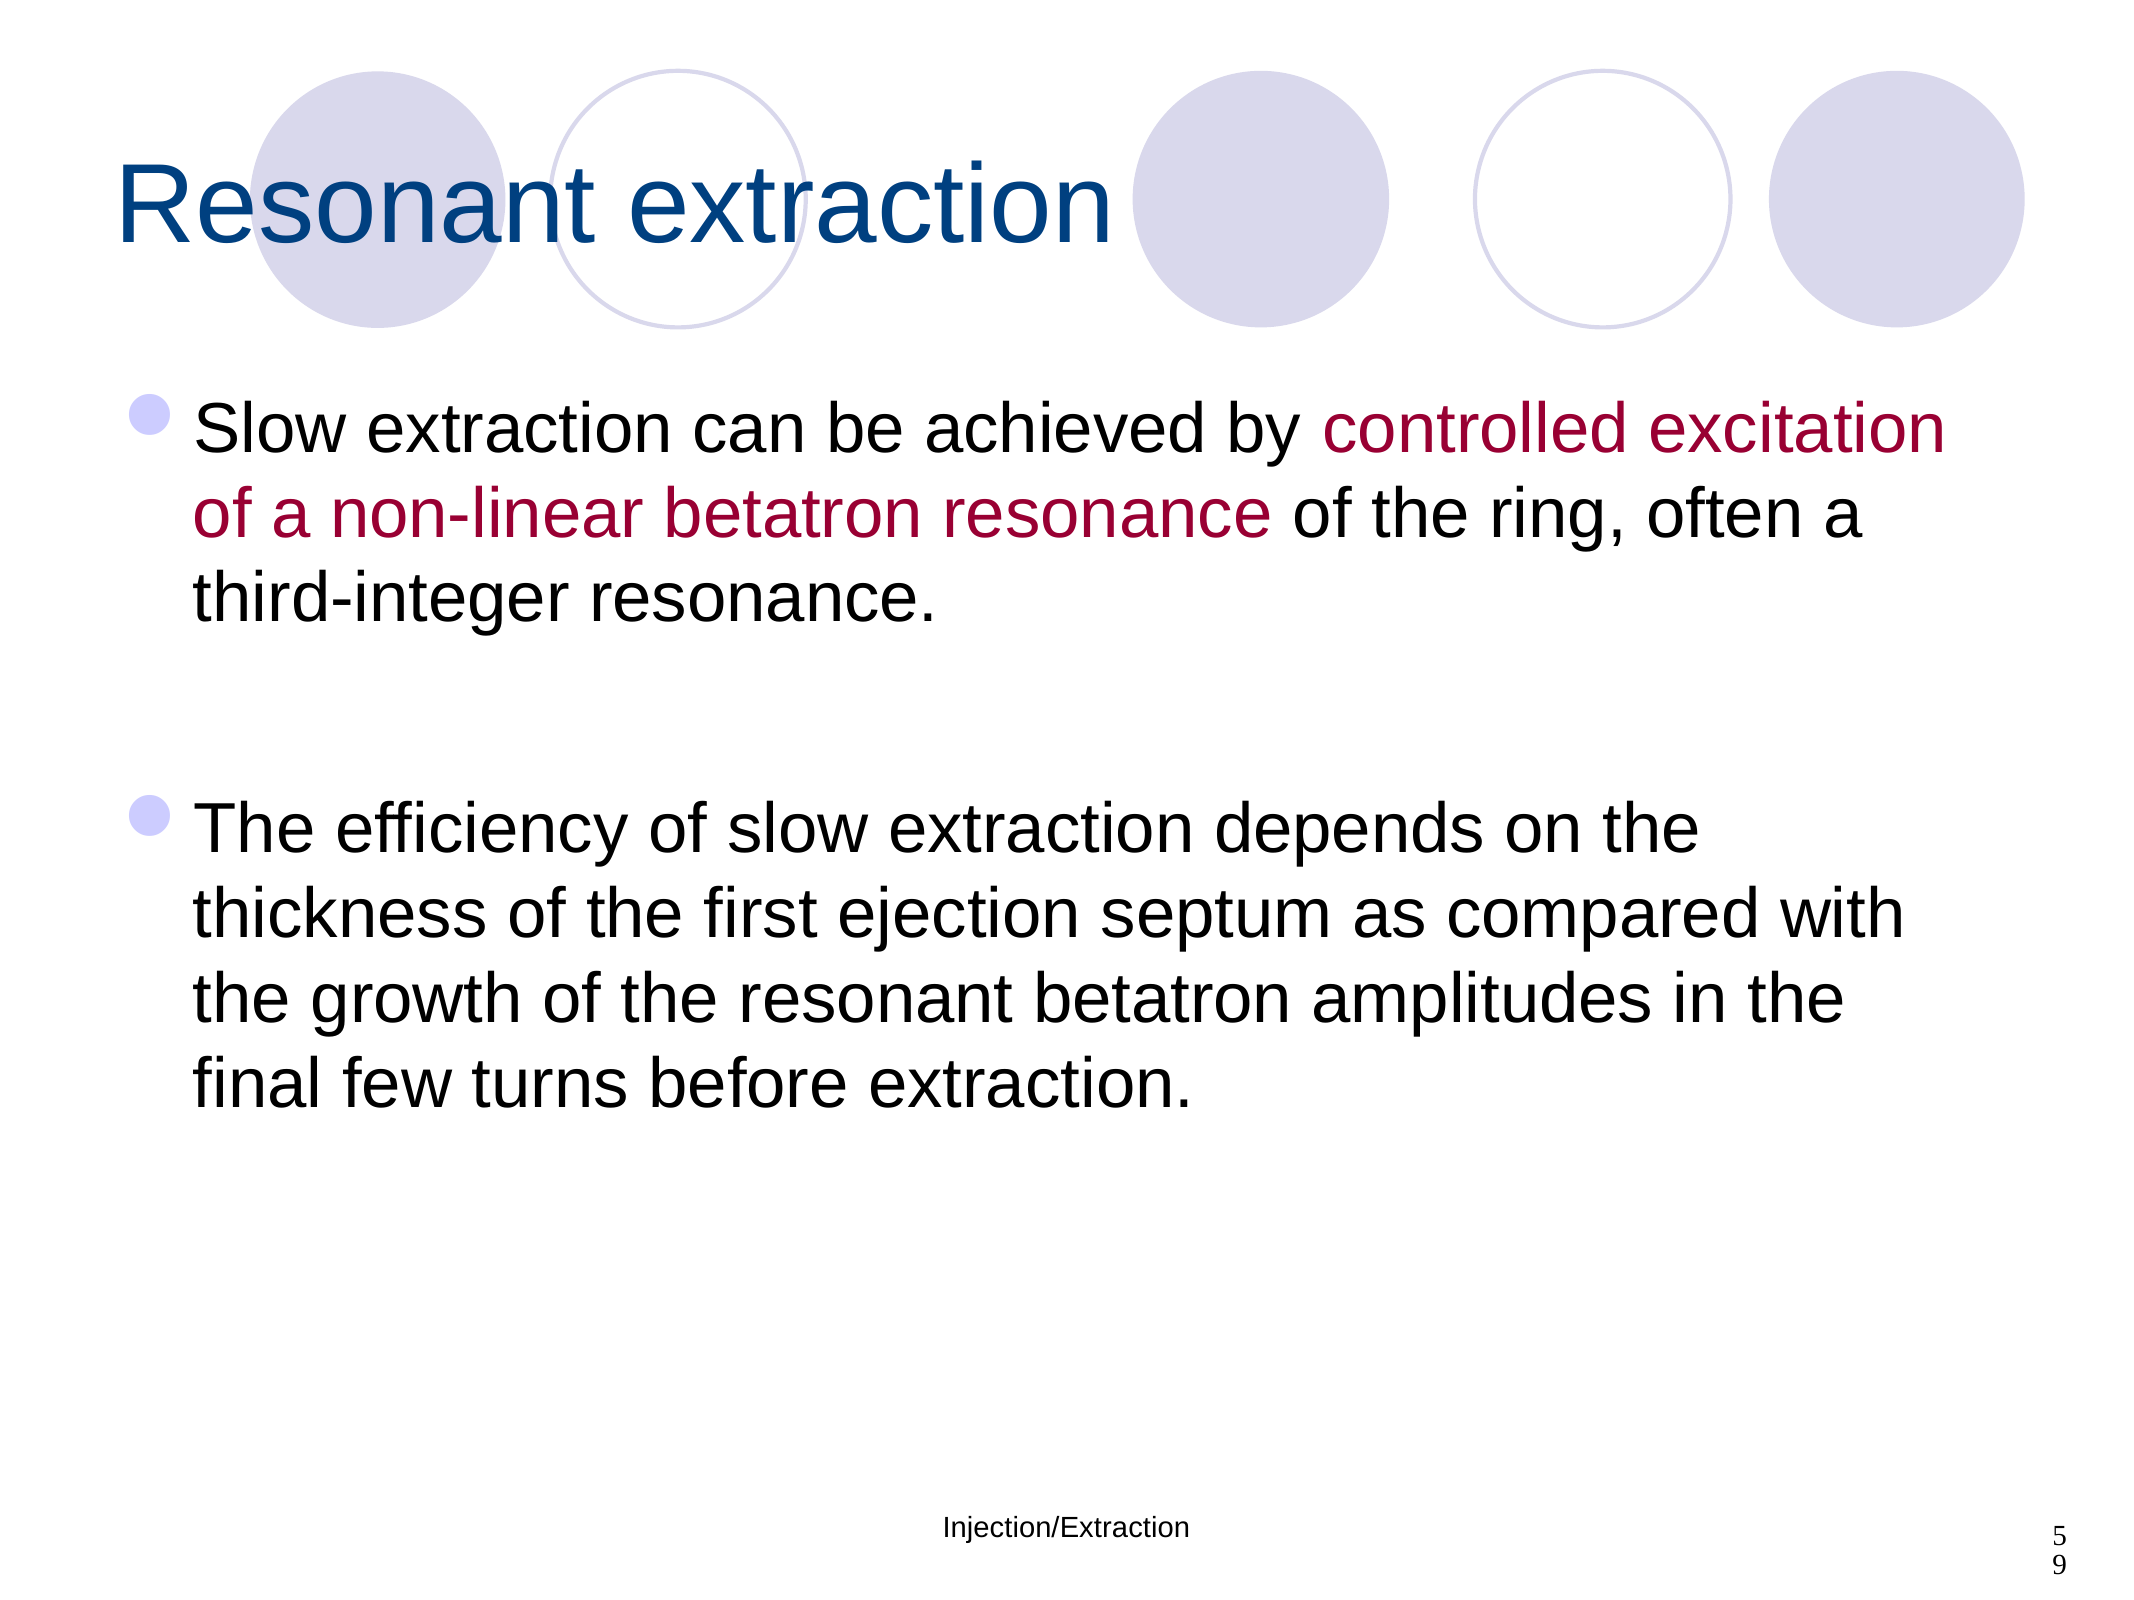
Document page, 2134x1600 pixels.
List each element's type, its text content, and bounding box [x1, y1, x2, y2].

title Resonant extraction [106, 21, 2028, 372]
list Slow extraction can be achieved by controlled excitation of a non-linear betatron resonance of the ring, often a third-integer resonance. The efficiency of slow extraction depends on the thickness of the first ejection septum as compared with the growth of the resonant betatron amplitudes in the final few turns before extraction. [106, 372, 2028, 1600]
